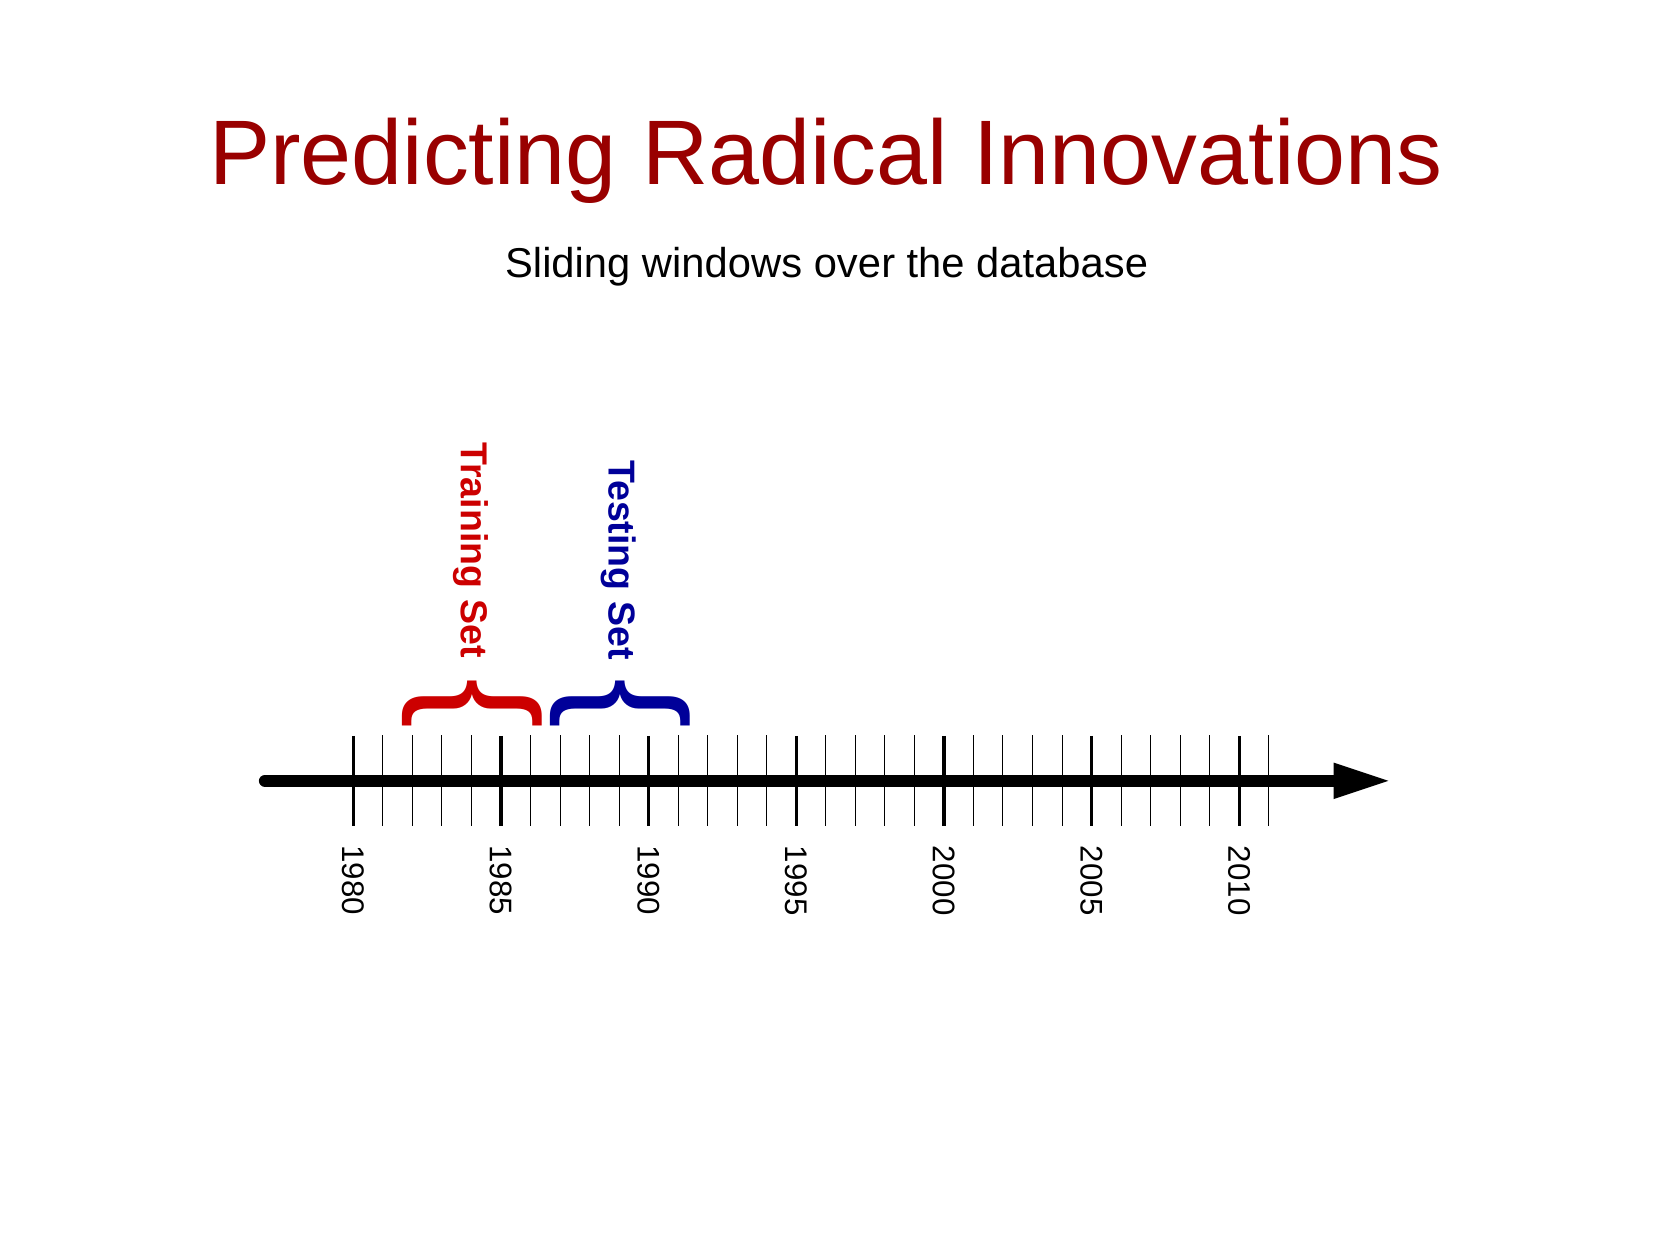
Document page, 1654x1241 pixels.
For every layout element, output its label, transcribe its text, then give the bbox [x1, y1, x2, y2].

text_box Testing Set [591, 445, 650, 675]
text_box { [394, 663, 541, 744]
text_box { [541, 663, 725, 744]
text_box 2010 [1214, 830, 1264, 931]
text_box 2000 [919, 830, 969, 931]
text_box 2005 [1066, 830, 1117, 931]
text_box 1990 [623, 830, 674, 931]
text_box 1995 [771, 830, 821, 931]
text_box Training Set [444, 427, 503, 673]
text_box 1980 [328, 830, 378, 931]
text_box 1985 [475, 830, 526, 931]
title Predicting Radical Innovations [82, 49, 1571, 257]
text_box Sliding windows over the database [474, 240, 1179, 287]
